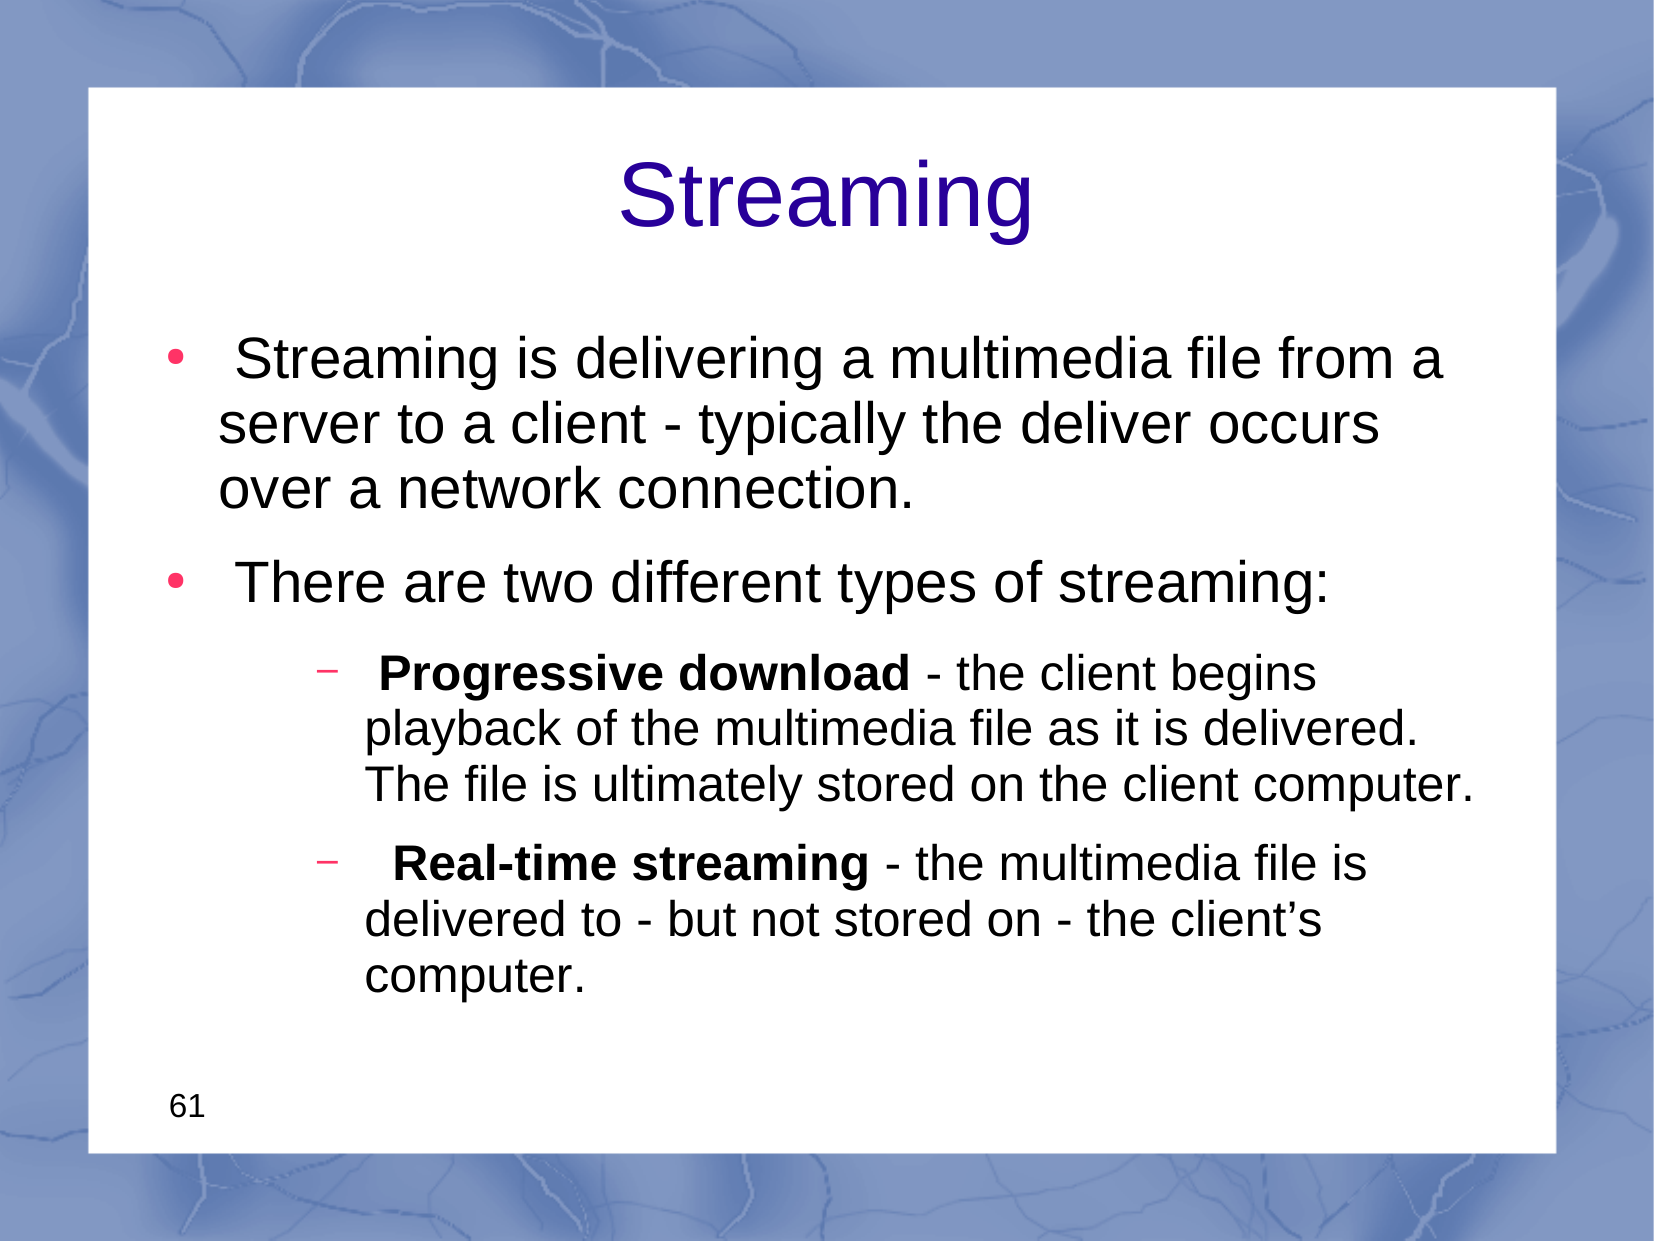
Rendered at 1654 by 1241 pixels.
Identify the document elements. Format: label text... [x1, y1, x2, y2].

list Streaming is delivering a multimedia file from a server to a client - typically the deliver occurs over a network connection. There are two different types of streaming: Progressive download - the client begins playback of the multimedia file as it is delivered. The file is ultimately stored on the client computer. Real-time streaming - the multimedia file is delivered to - but not stored on - the client’s computer. [147, 325, 1506, 1076]
title Streaming [118, 90, 1536, 298]
picture [0, 0, 1654, 1241]
